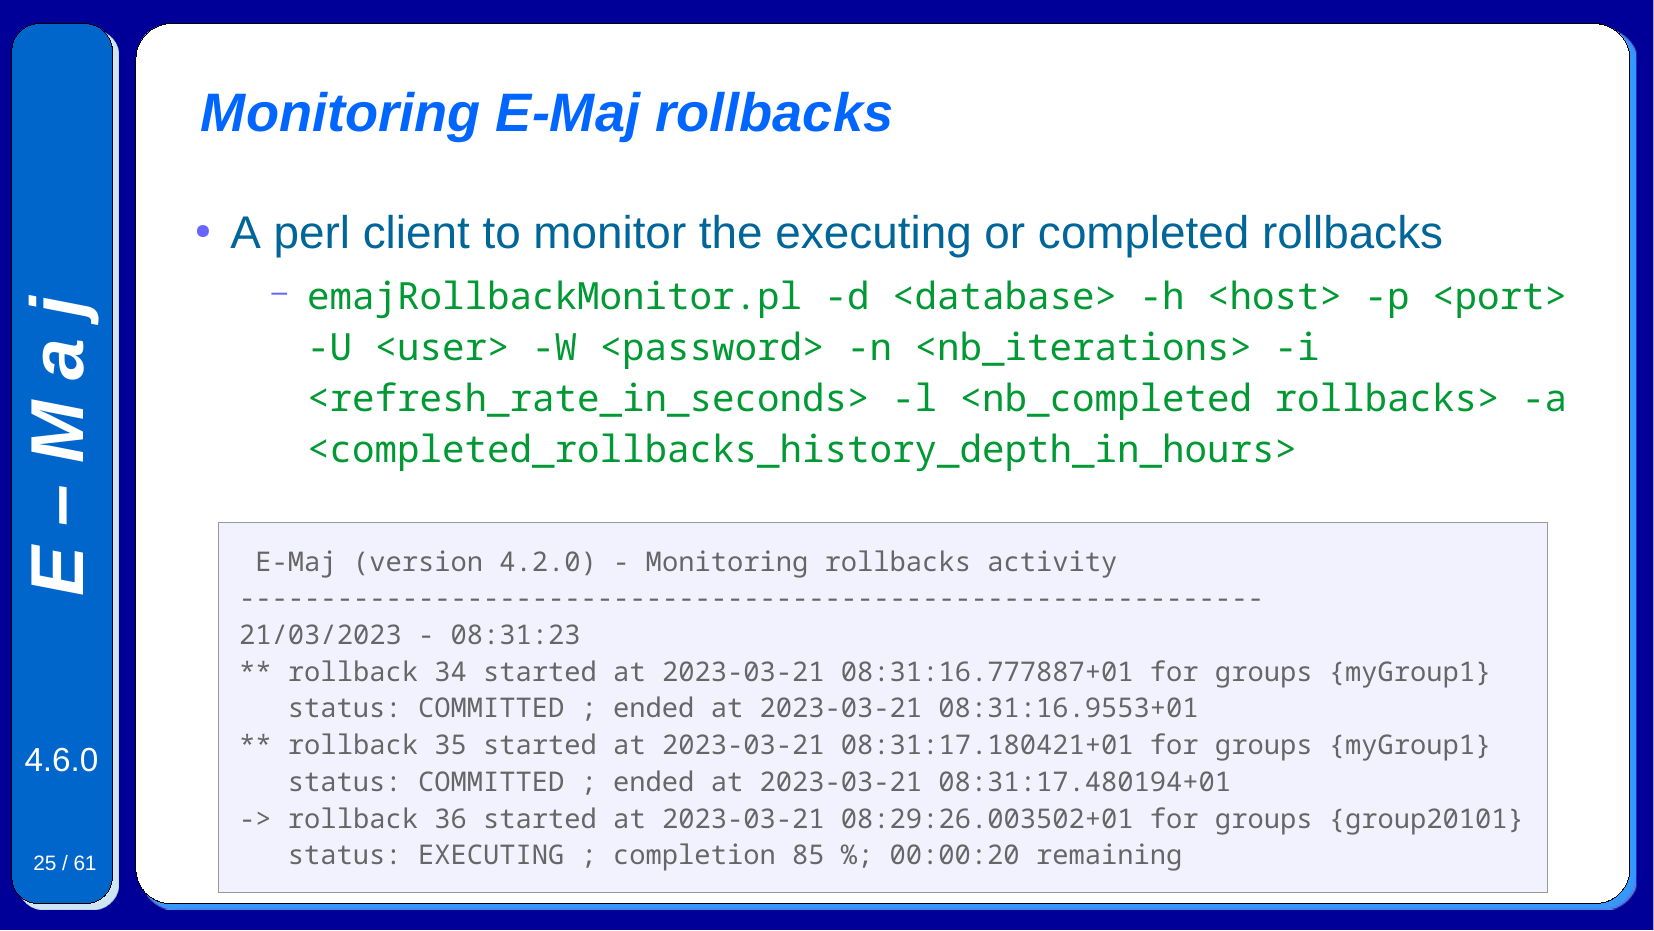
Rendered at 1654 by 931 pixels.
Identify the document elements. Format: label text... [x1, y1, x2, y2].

list A perl client to monitor the executing or completed rollbacks emajRollbackMonitor.pl -d <database> -h <host> -p <port> -U <user> -W <password> -n <nb_iterations> -i <refresh_rate_in_seconds> -l <nb_completed rollbacks> -a <completed_rollbacks_history_depth_in_hours> [177, 206, 1587, 502]
text_box E-Maj (version 4.2.0) - Monitoring rollbacks activity --------------------------------------------------------------- 21/03/2023 - 08:31:23 ** rollback 34 started at 2023-03-21 08:31:16.777887+01 for groups {myGroup1} status: COMMITTED ; ended at 2023-03-21 08:31:16.9553+01 ** rollback 35 started at 2023-03-21 08:31:17.180421+01 for groups {myGroup1} status: COMMITTED ; ended at 2023-03-21 08:31:17.480194+01 -> rollback 36 started at 2023-03-21 08:29:26.003502+01 for groups {group20101} status: EXECUTING ; completion 85 %; 00:00:20 remaining [218, 522, 1548, 878]
title Monitoring E-Maj rollbacks [200, 34, 1575, 191]
